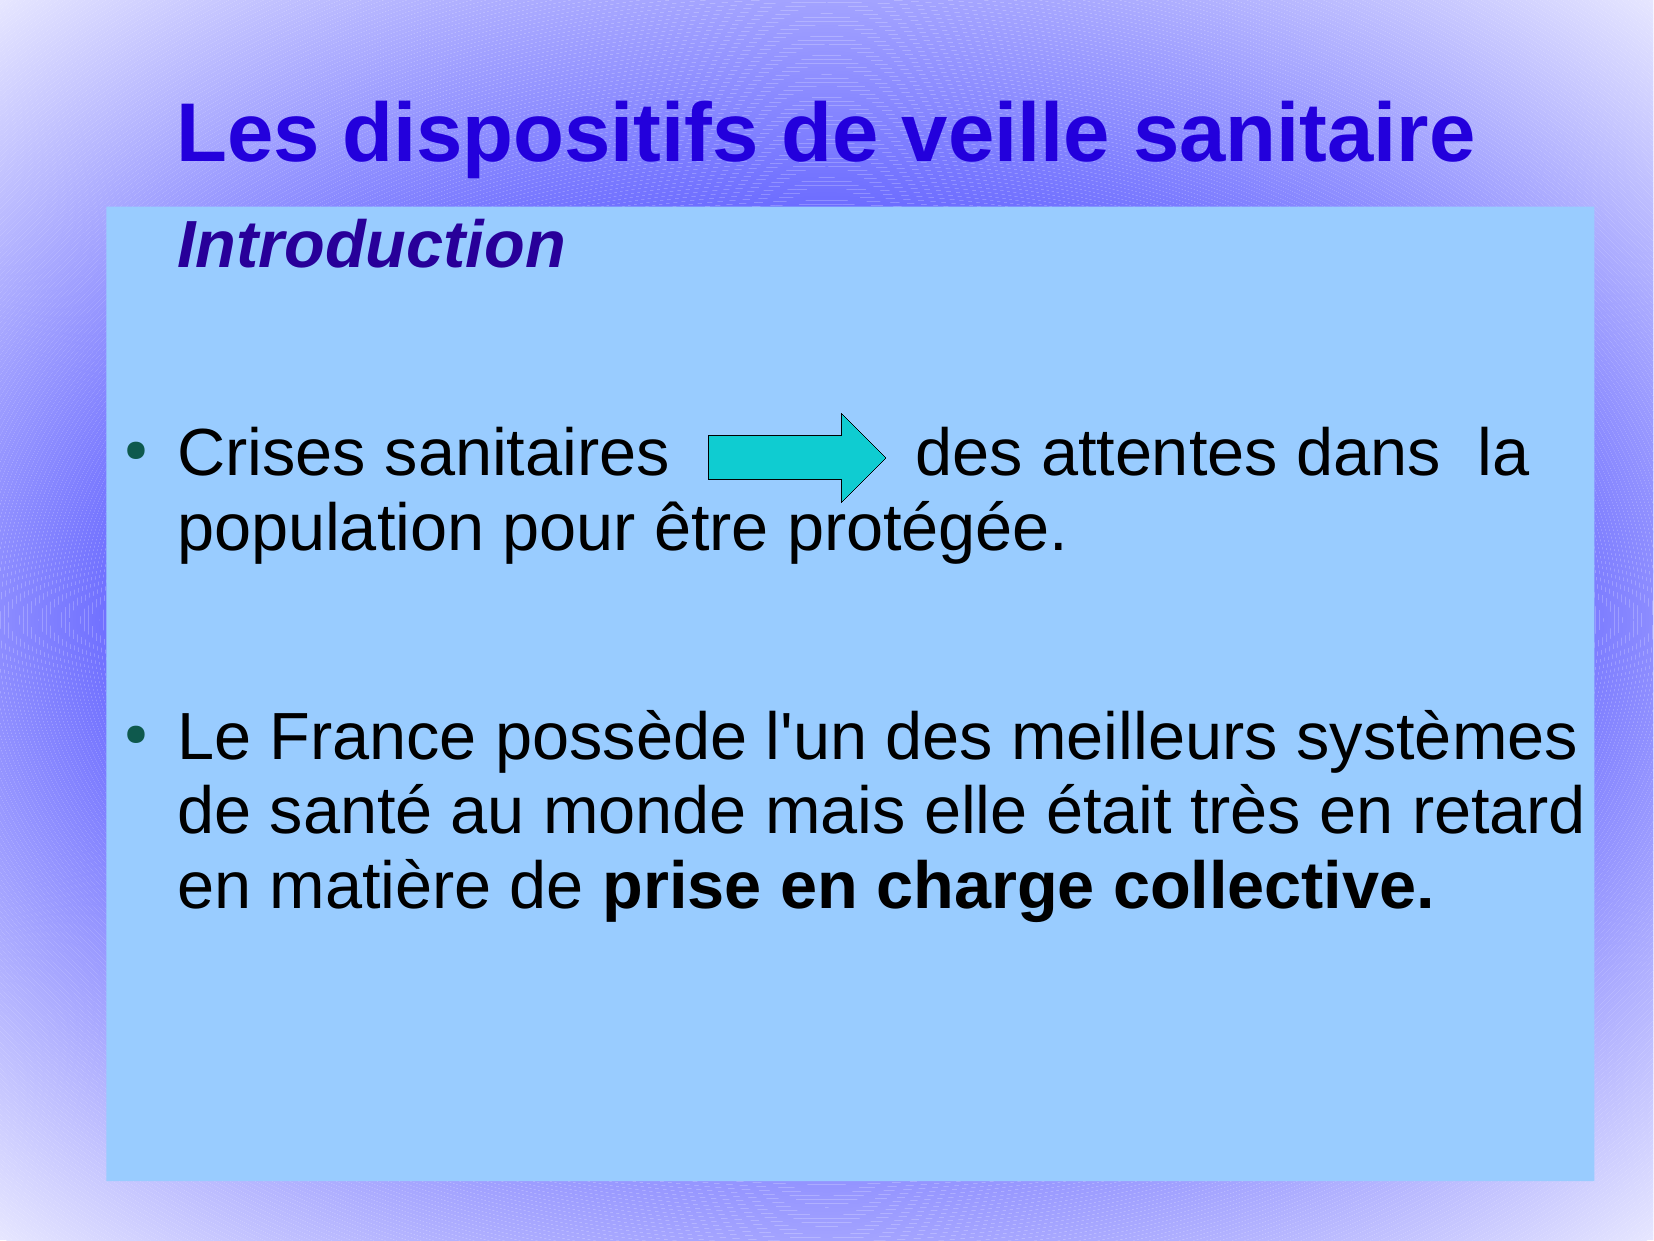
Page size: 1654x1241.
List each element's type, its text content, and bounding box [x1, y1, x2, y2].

list Introduction Crises sanitaires des attentes dans la population pour être protégée. Le France possède l'un des meilleurs systèmes de santé au monde mais elle était très en retard en matière de prise en charge collective. [106, 206, 1595, 1182]
title Les dispositifs de veille sanitaire [59, 29, 1595, 237]
text_box [708, 413, 886, 503]
